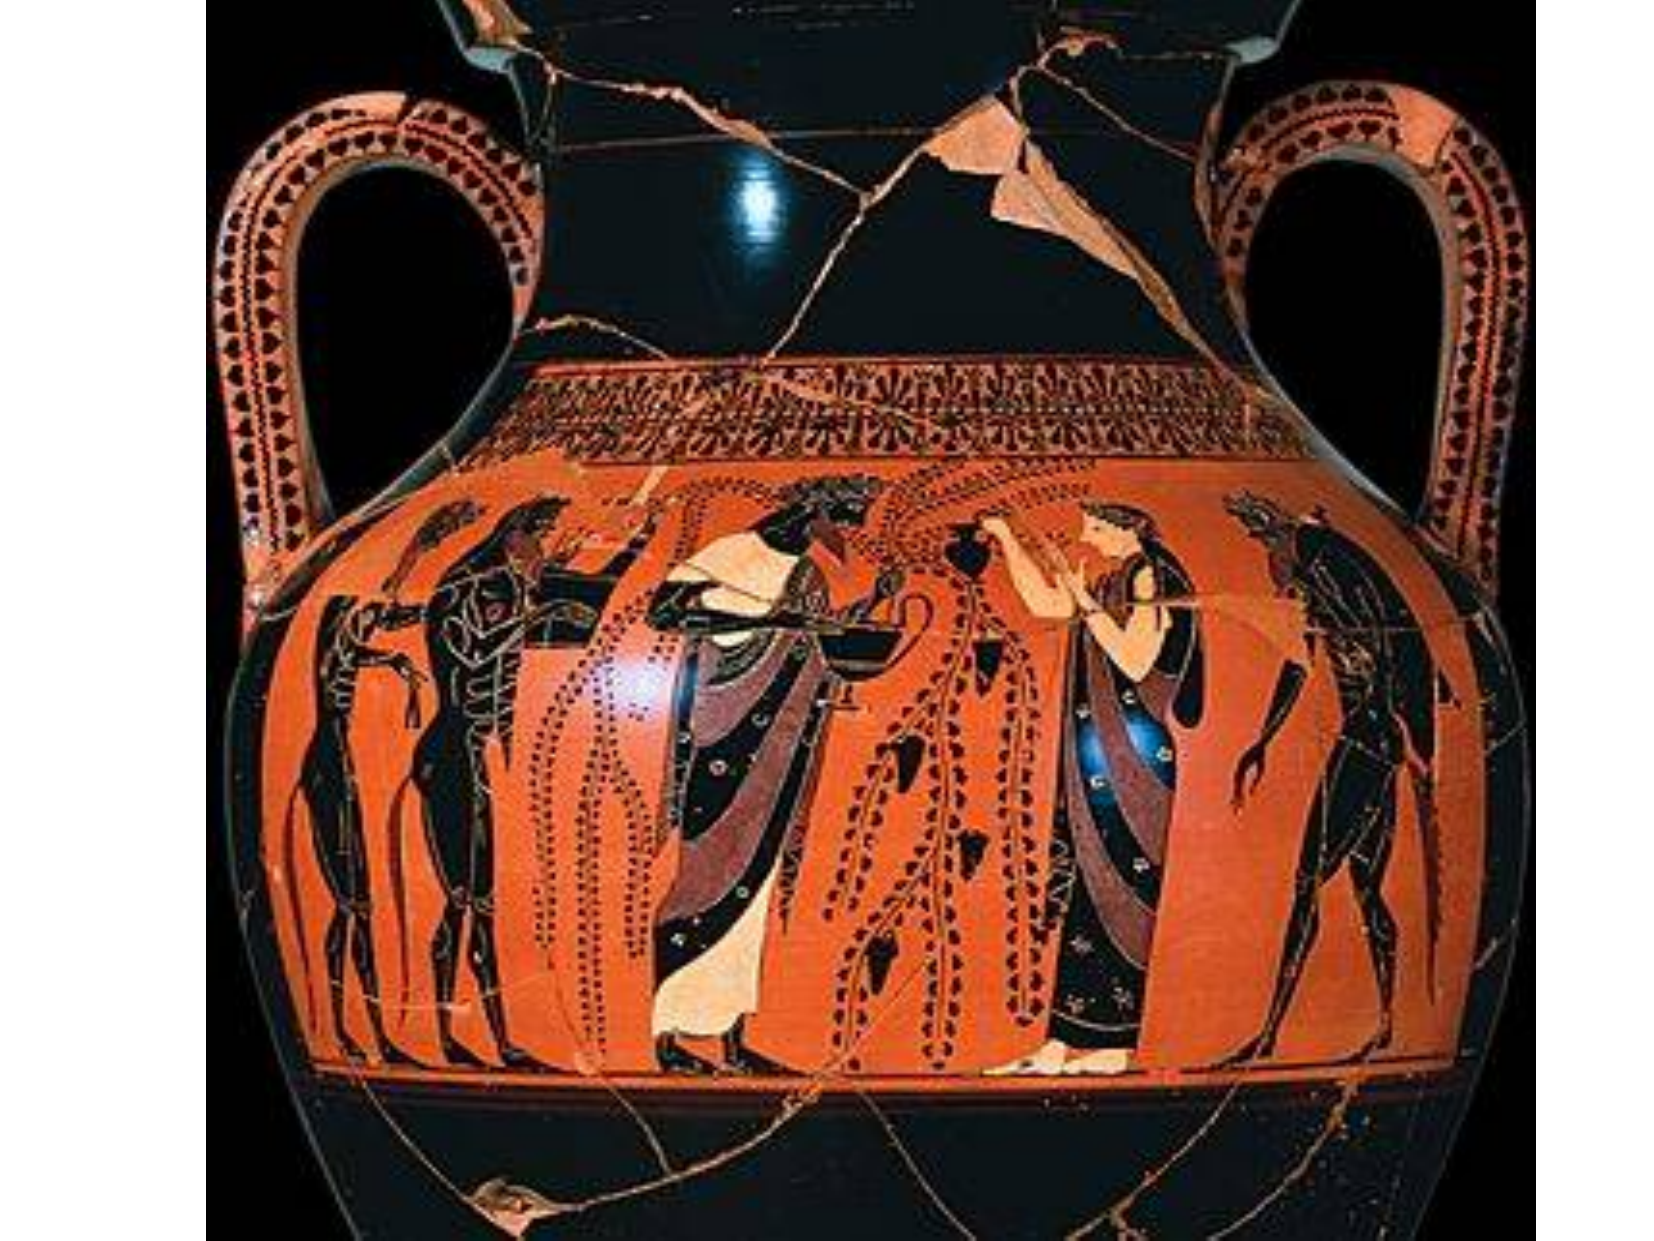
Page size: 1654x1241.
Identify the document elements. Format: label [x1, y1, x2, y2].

picture [206, 0, 1536, 1241]
